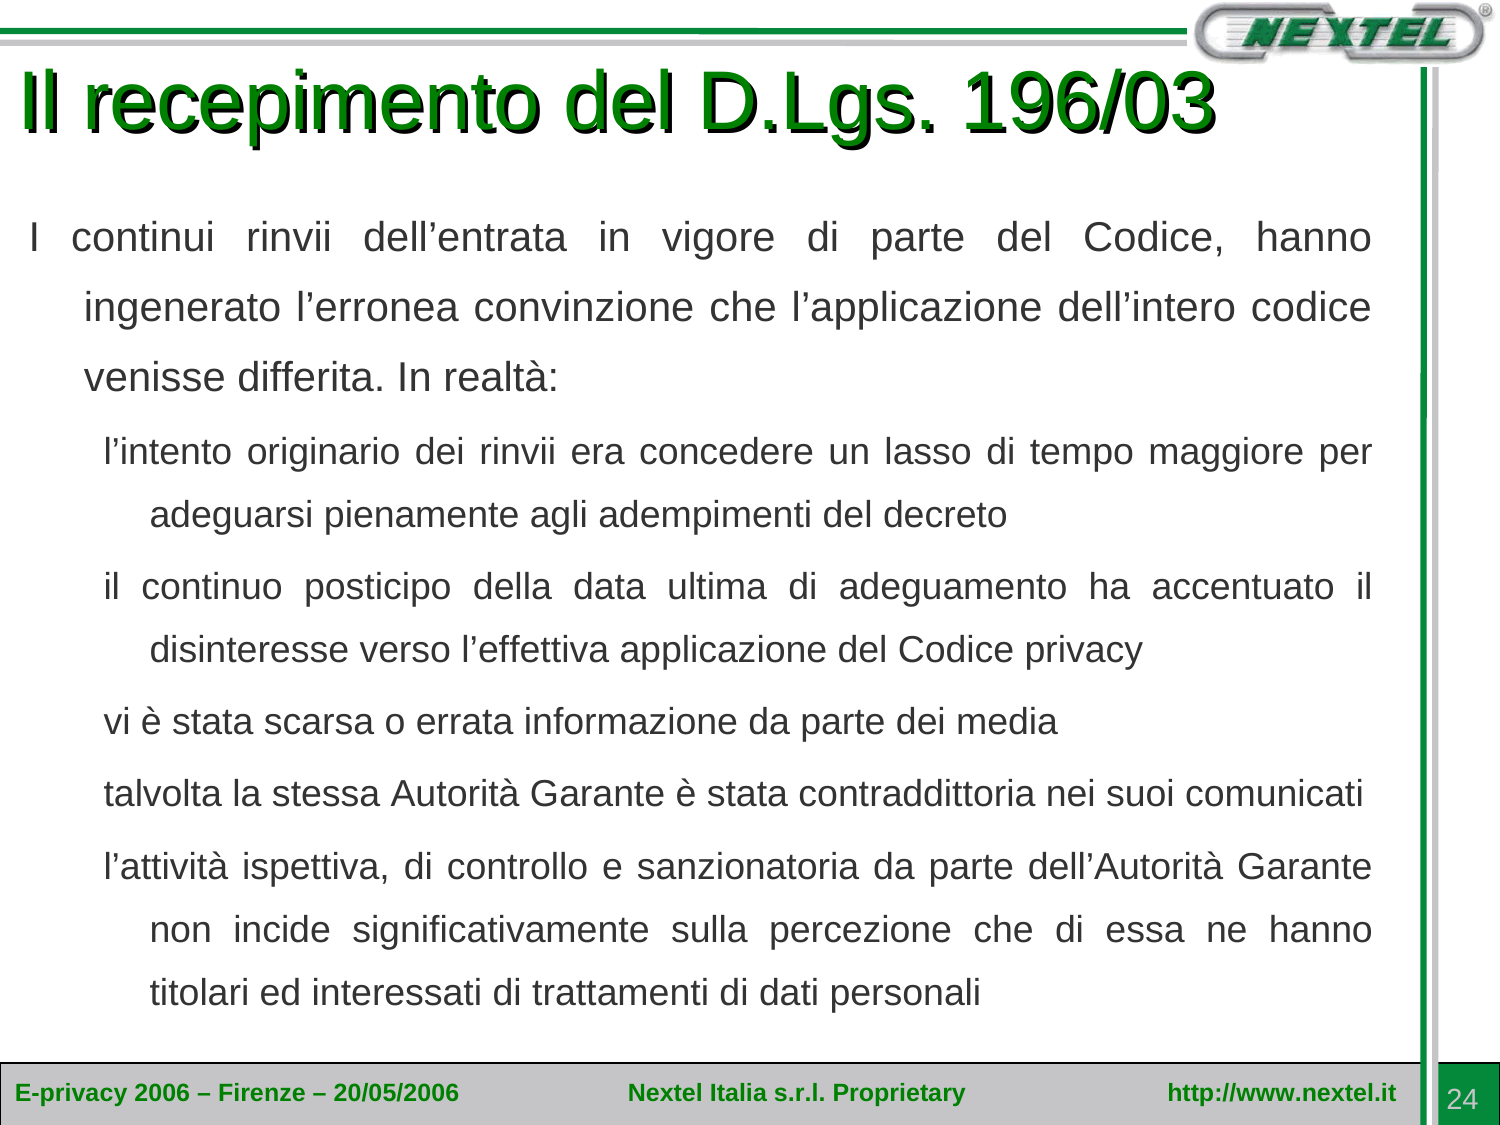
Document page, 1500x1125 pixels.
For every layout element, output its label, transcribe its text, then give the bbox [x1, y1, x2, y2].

picture [1187, 0, 1500, 67]
list I continui rinvii dell’entrata in vigore di parte del Codice, hanno ingenerato l’erronea convinzione che l’applicazione dell’intero codice venisse differita. In realtà: l’intento originario dei rinvii era concedere un lasso di tempo maggiore per adeguarsi pienamente agli adempimenti del decreto il continuo posticipo della data ultima di adeguamento ha accentuato il disinteresse verso l’effettiva applicazione del Codice privacy vi è stata scarsa o errata informazione da parte dei media talvolta la stessa Autorità Garante è stata contraddittoria nei suoi comunicati l’attività ispettiva, di controllo e sanzionatoria da parte dell’Autorità Garante non incide significativamente sulla percezione che di essa ne hanno titolari ed interessati di trattamenti di dati personali [13, 183, 1388, 1063]
title Il recepimento del D.Lgs. 196/03 [2, 25, 1241, 176]
